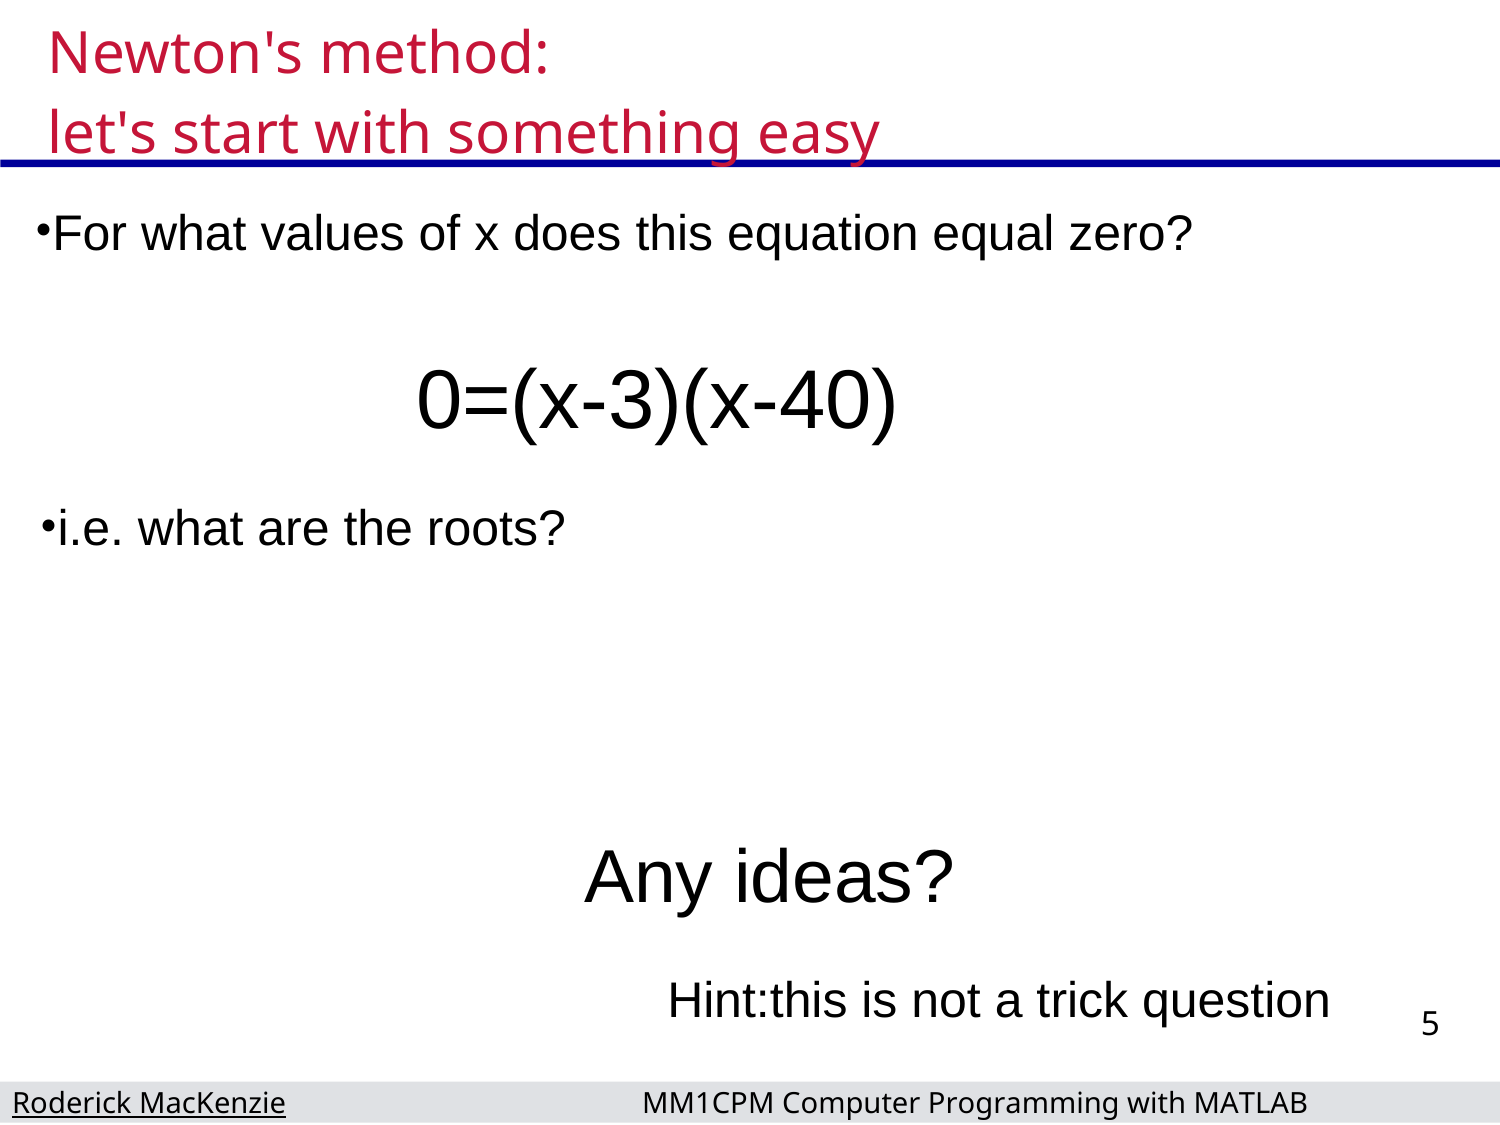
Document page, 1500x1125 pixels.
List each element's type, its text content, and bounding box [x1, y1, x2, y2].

title Newton's method: let's start with something easy [33, 15, 1271, 167]
text_box i.e. what are the roots? [25, 487, 1425, 563]
text_box Any ideas? [569, 820, 1500, 1046]
text_box Hint:this is not a trick question [638, 960, 1500, 1066]
text_box For what values of x does this equation equal zero? [20, 192, 1221, 268]
text_box 0=(x-3)(x-40) [401, 337, 1023, 453]
